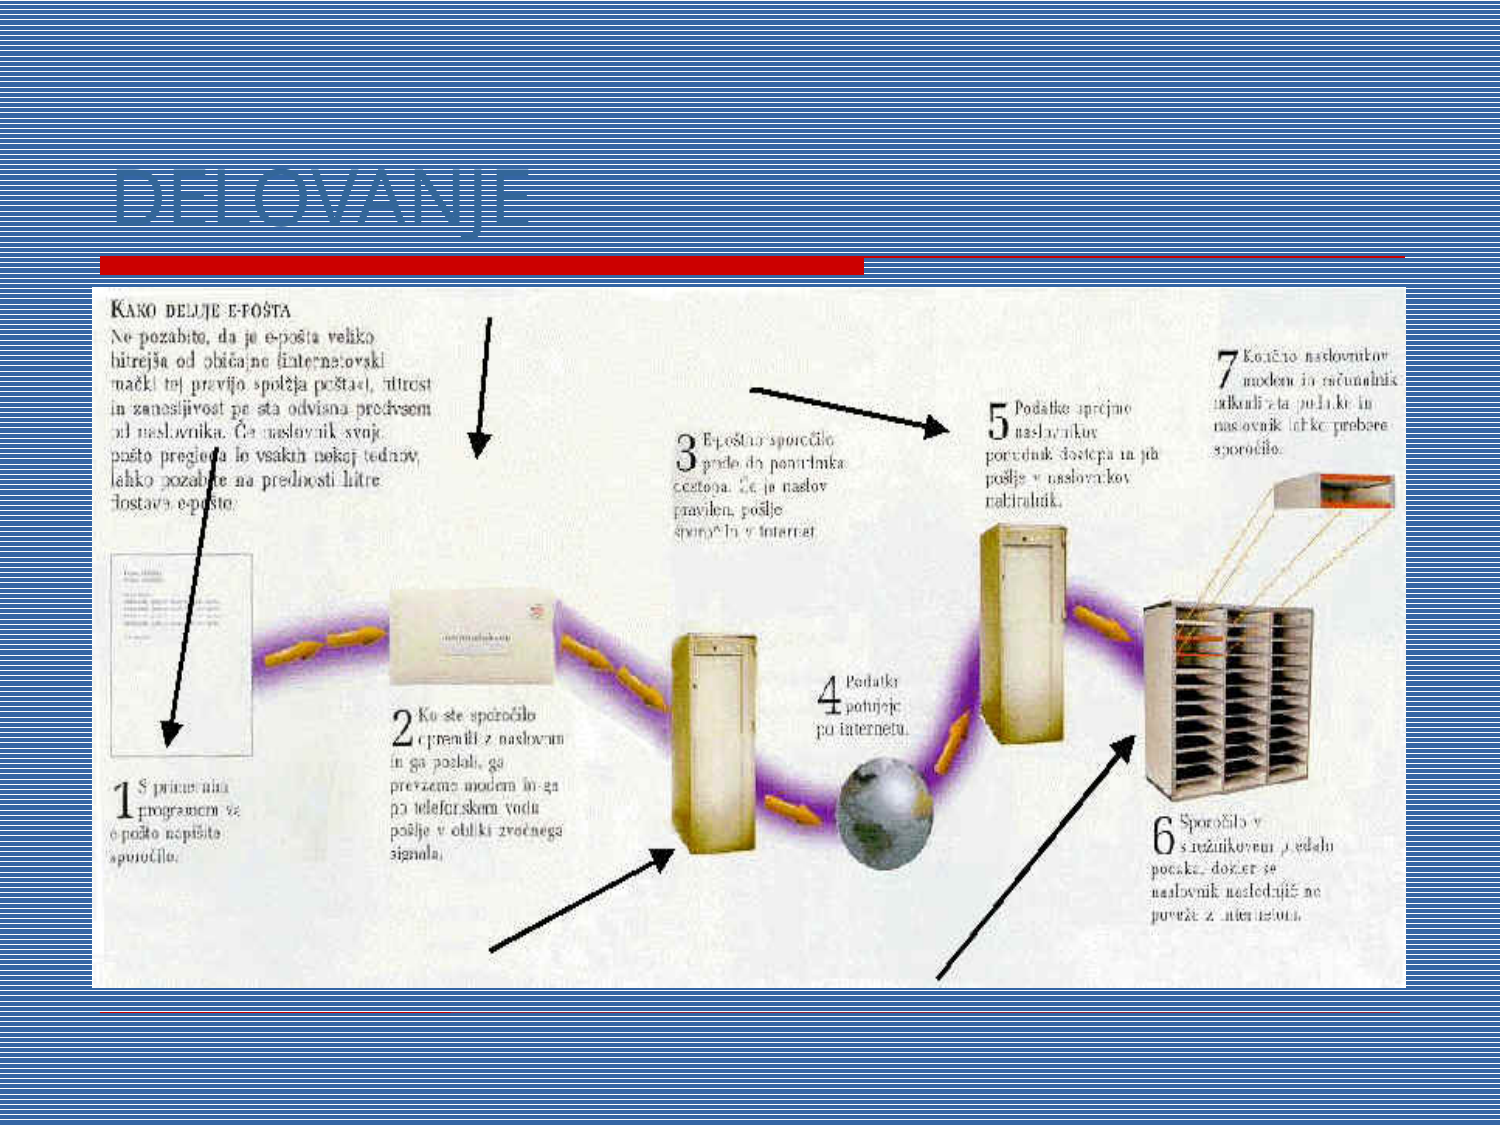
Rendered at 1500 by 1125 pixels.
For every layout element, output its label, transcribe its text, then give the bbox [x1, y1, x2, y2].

picture [92, 287, 1406, 988]
title DELOVANJE [94, 50, 1407, 250]
